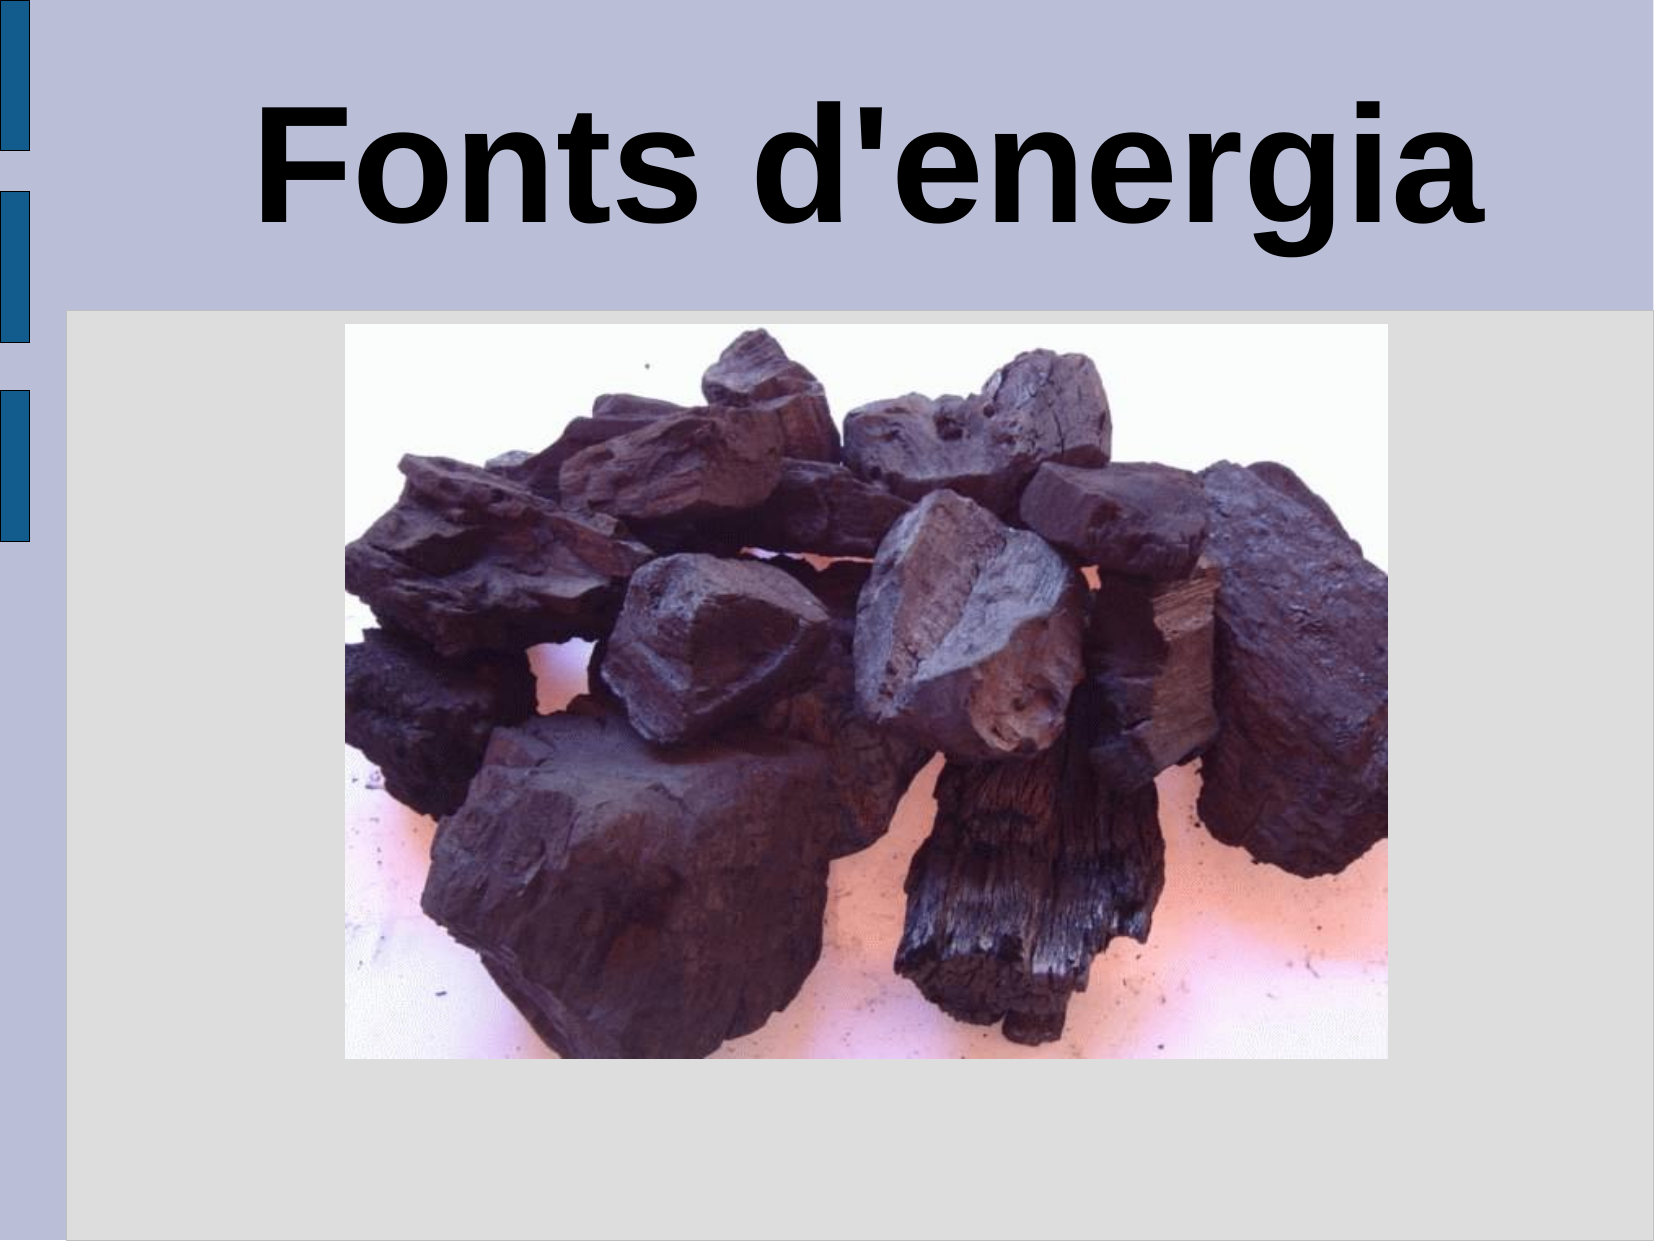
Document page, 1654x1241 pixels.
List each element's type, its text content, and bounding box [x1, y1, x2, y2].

text_box Fonts d'energia [236, 64, 1501, 266]
picture [345, 324, 1388, 1059]
